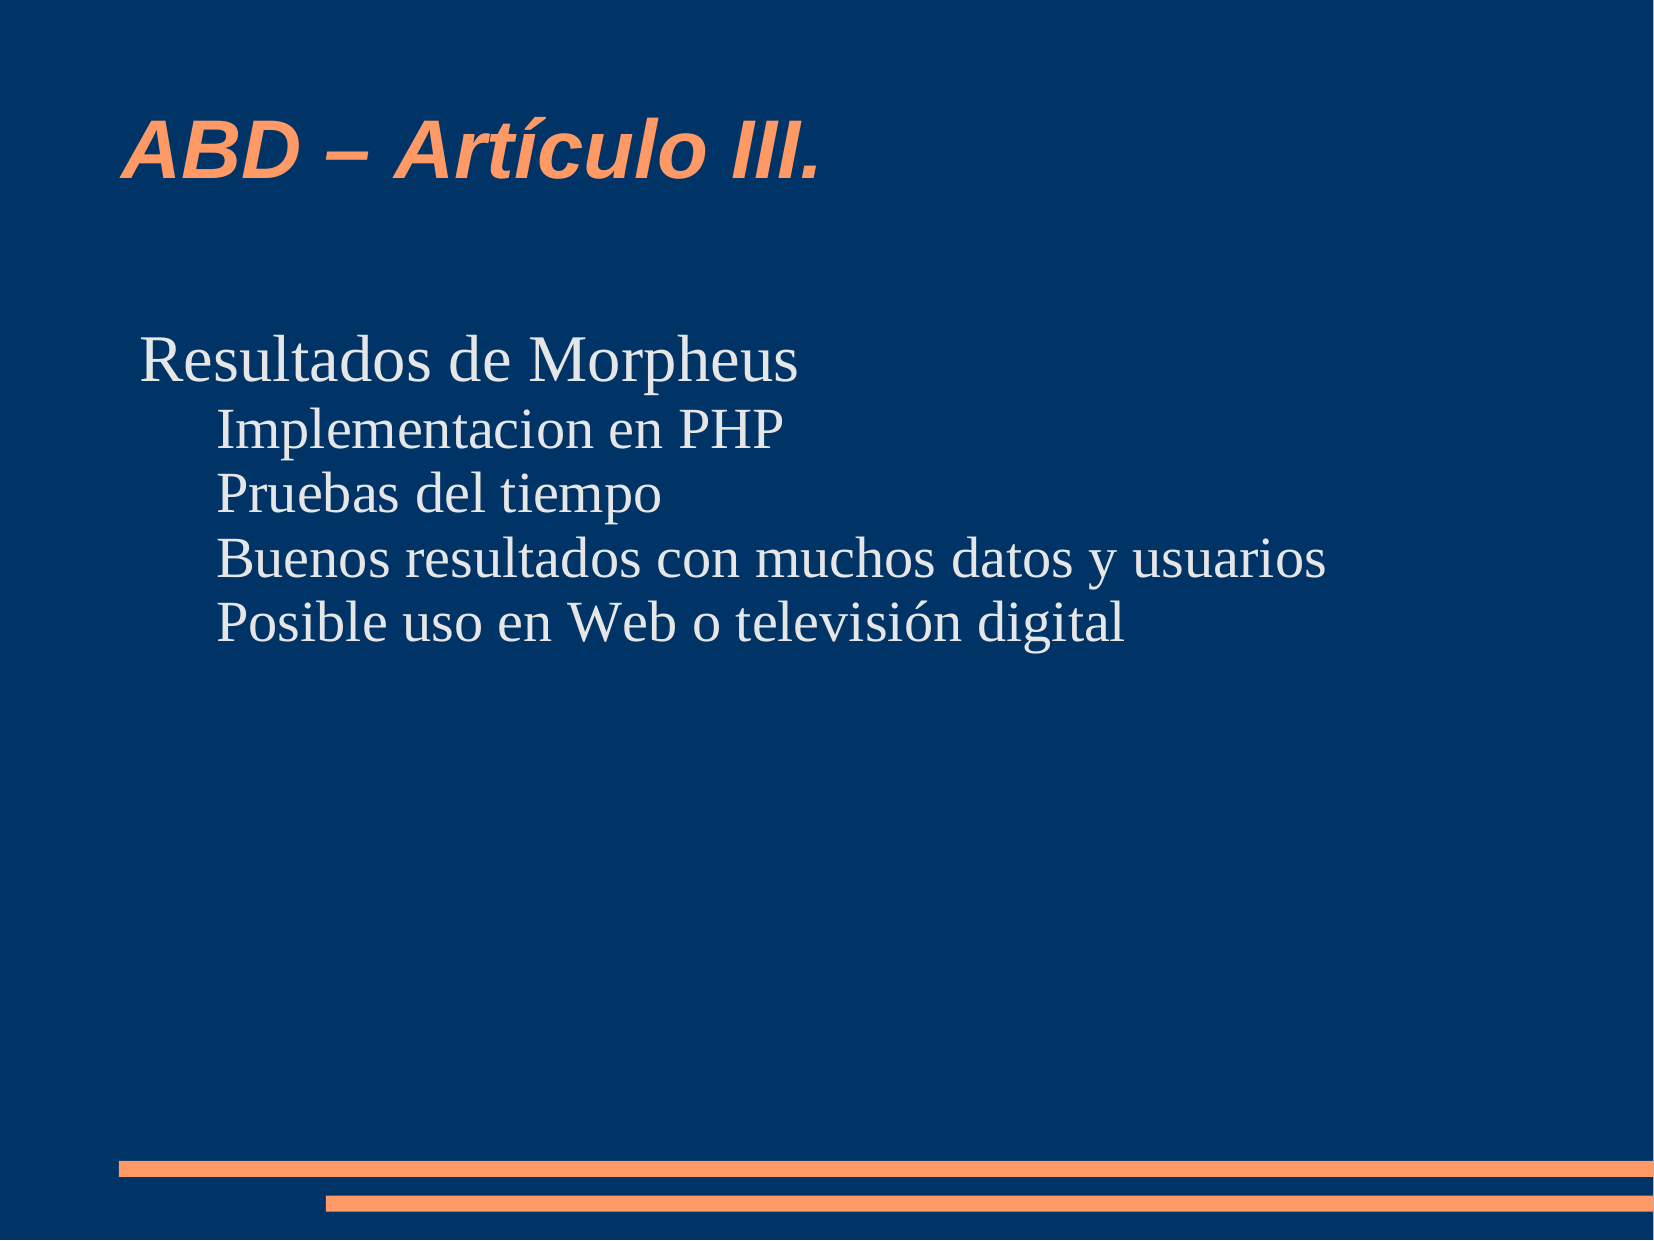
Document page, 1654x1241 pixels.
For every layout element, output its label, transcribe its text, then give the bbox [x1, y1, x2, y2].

title ABD – Artículo III. [121, 53, 1534, 247]
list Resultados de Morpheus Implementacion en PHP Pruebas del tiempo Buenos resultados con muchos datos y usuarios Posible uso en Web o televisión digital [121, 322, 1561, 1118]
